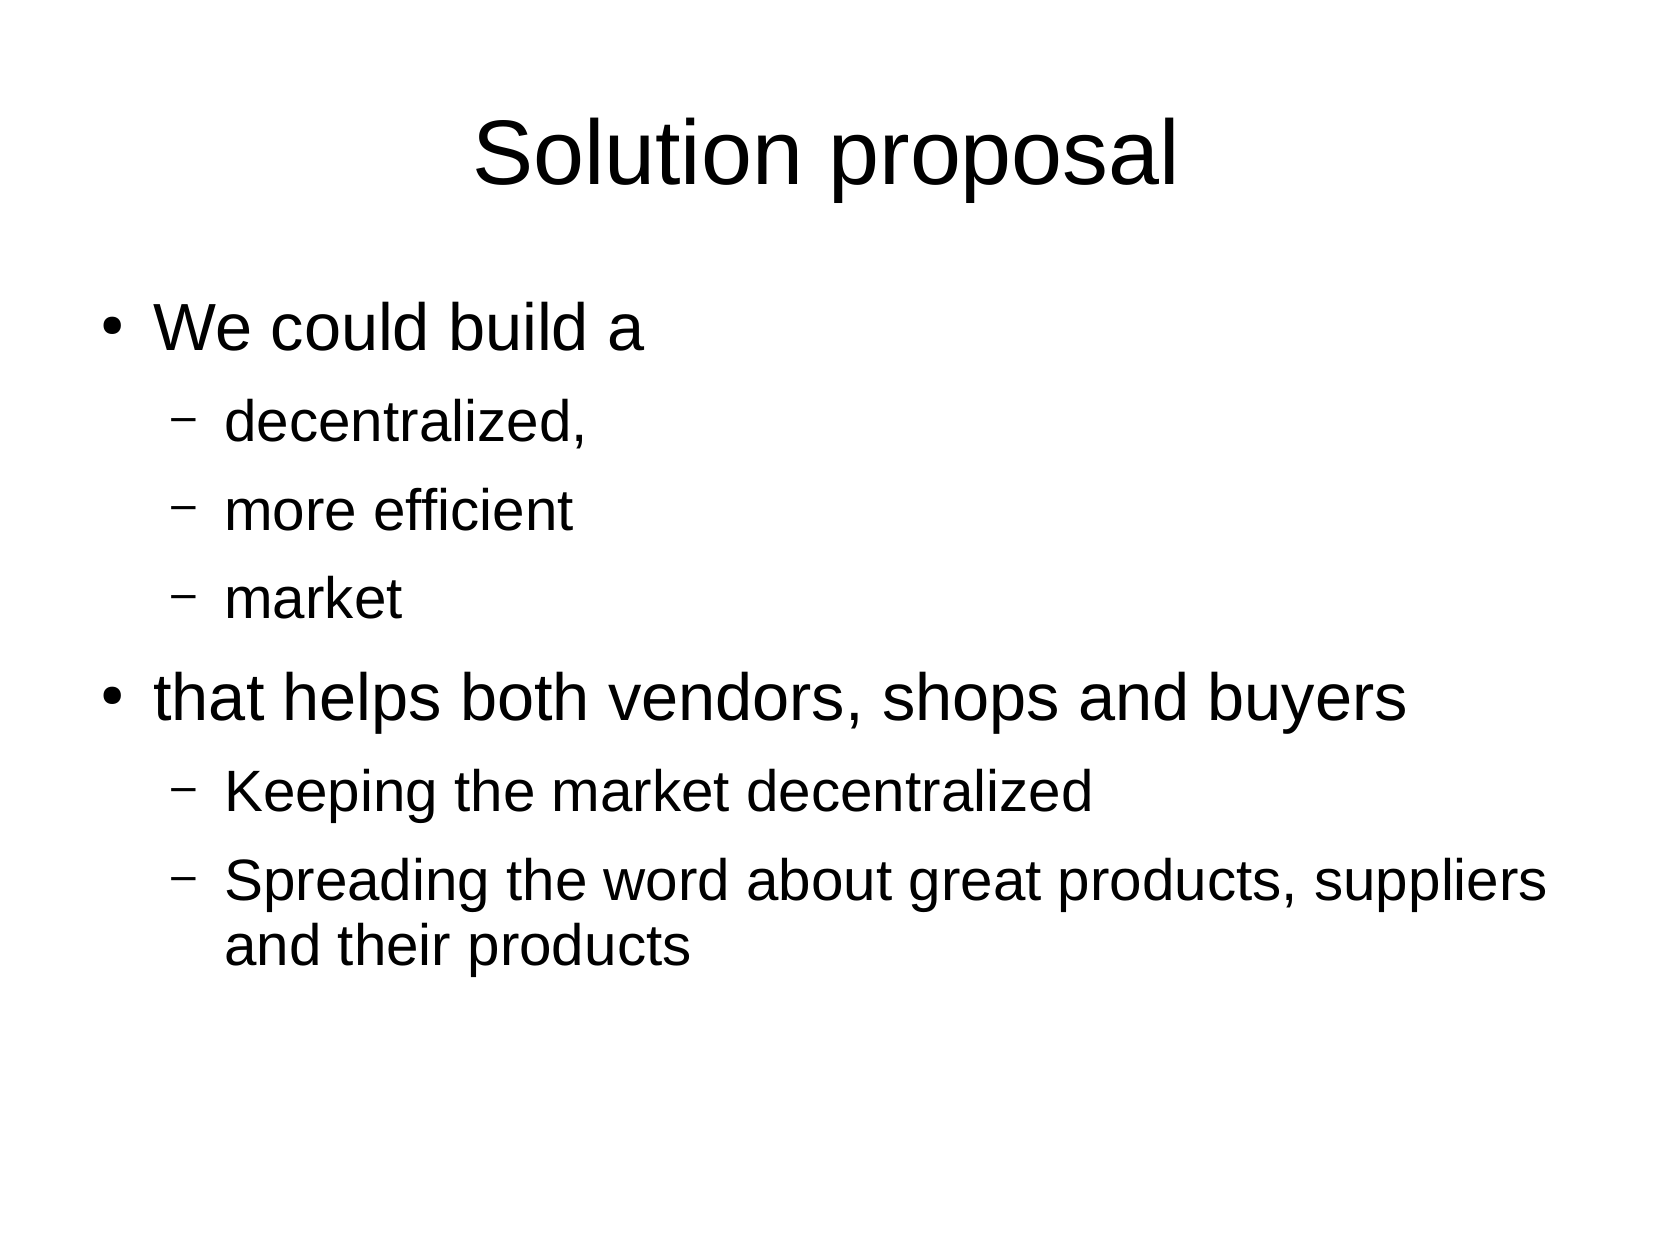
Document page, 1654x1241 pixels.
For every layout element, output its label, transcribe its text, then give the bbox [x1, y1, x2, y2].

title Solution proposal [82, 49, 1571, 257]
list We could build a decentralized, more efficient market that helps both vendors, shops and buyers Keeping the market decentralized Spreading the word about great products, suppliers and their products [82, 290, 1571, 1010]
